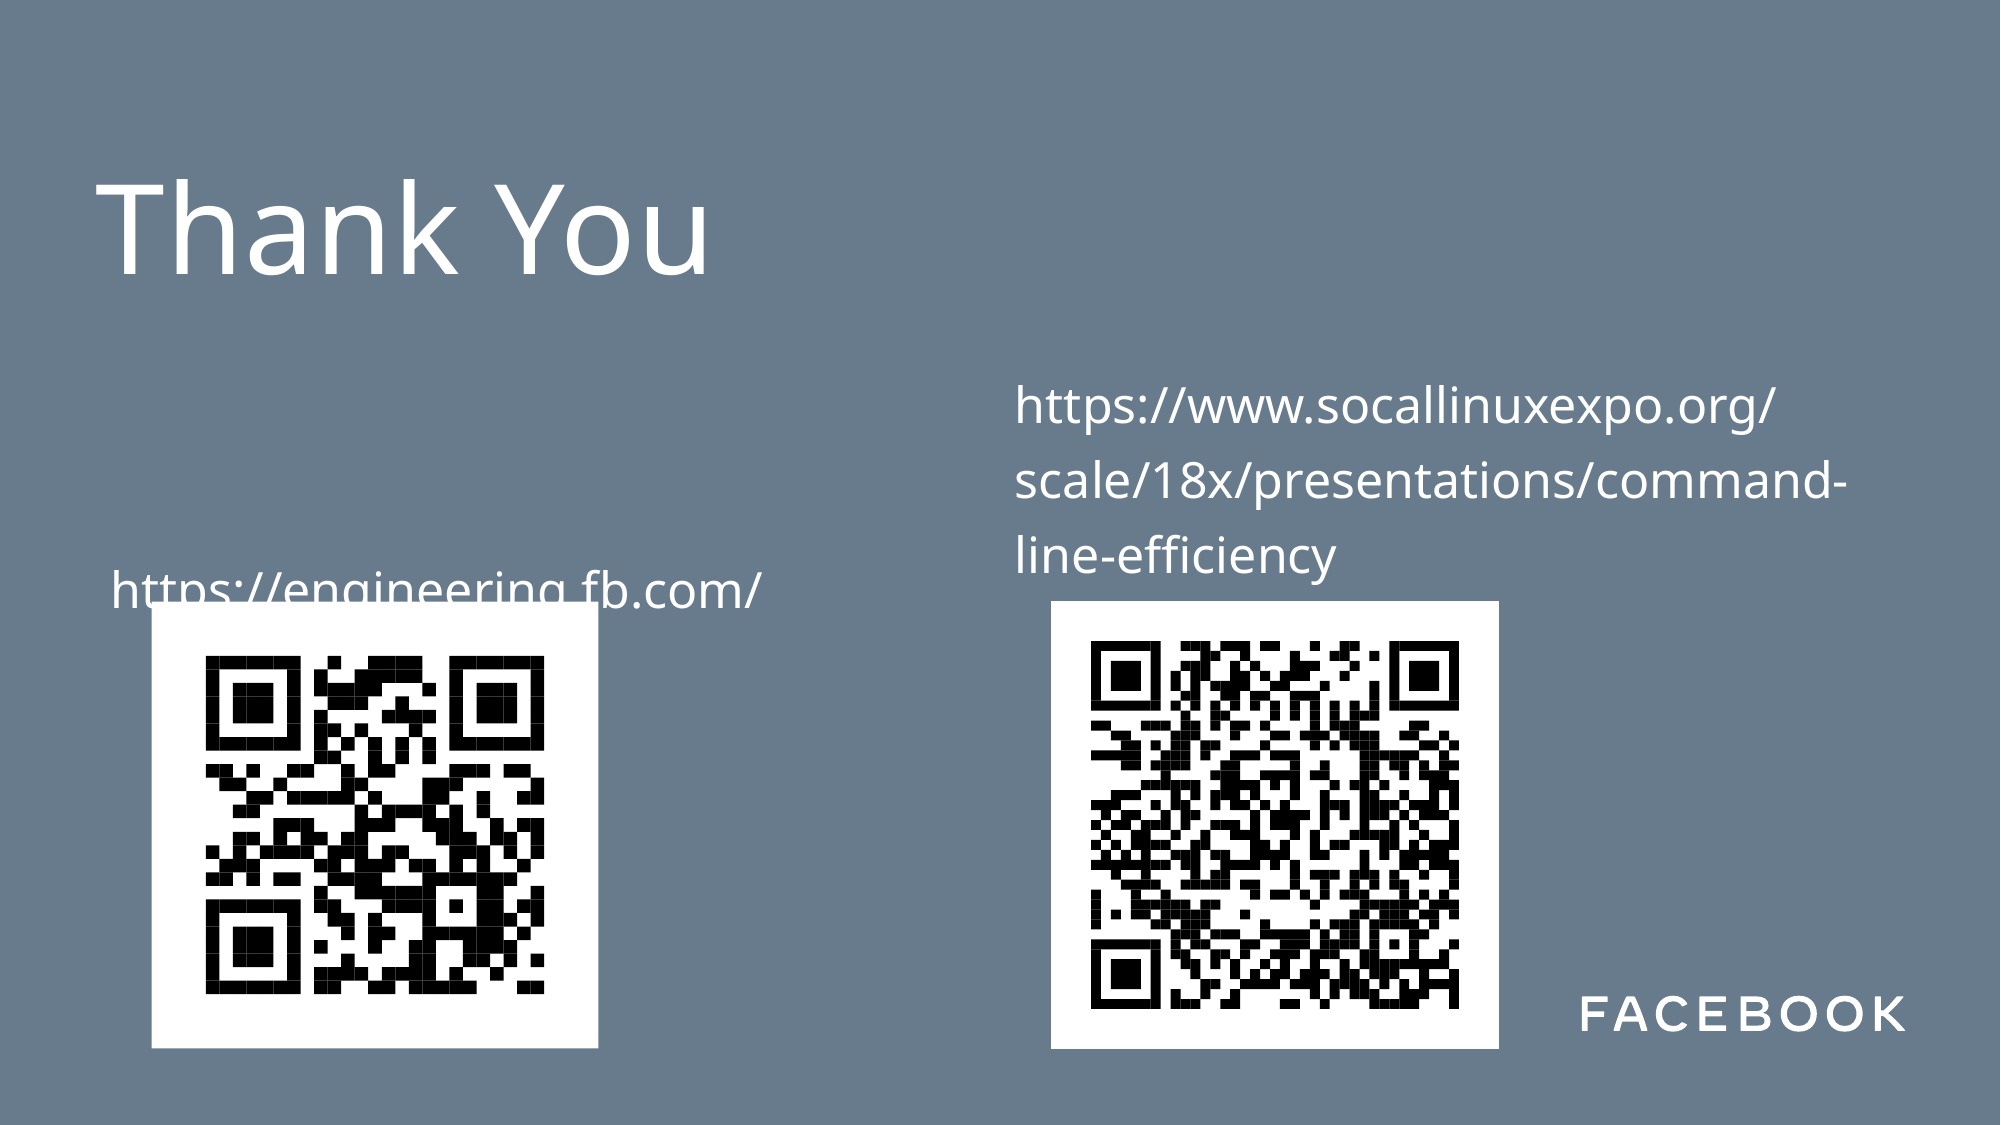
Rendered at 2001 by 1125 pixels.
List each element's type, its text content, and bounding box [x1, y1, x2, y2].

picture [150, 811, 601, 1051]
title Thank You [95, 149, 1623, 488]
table_header https://engineering.fb.com/ [96, 356, 1000, 811]
picture [1050, 811, 1501, 1051]
table_header https://www.socallinuxexpo.org/scale/18x/presentations/command-line-efficiency [1000, 356, 1904, 811]
